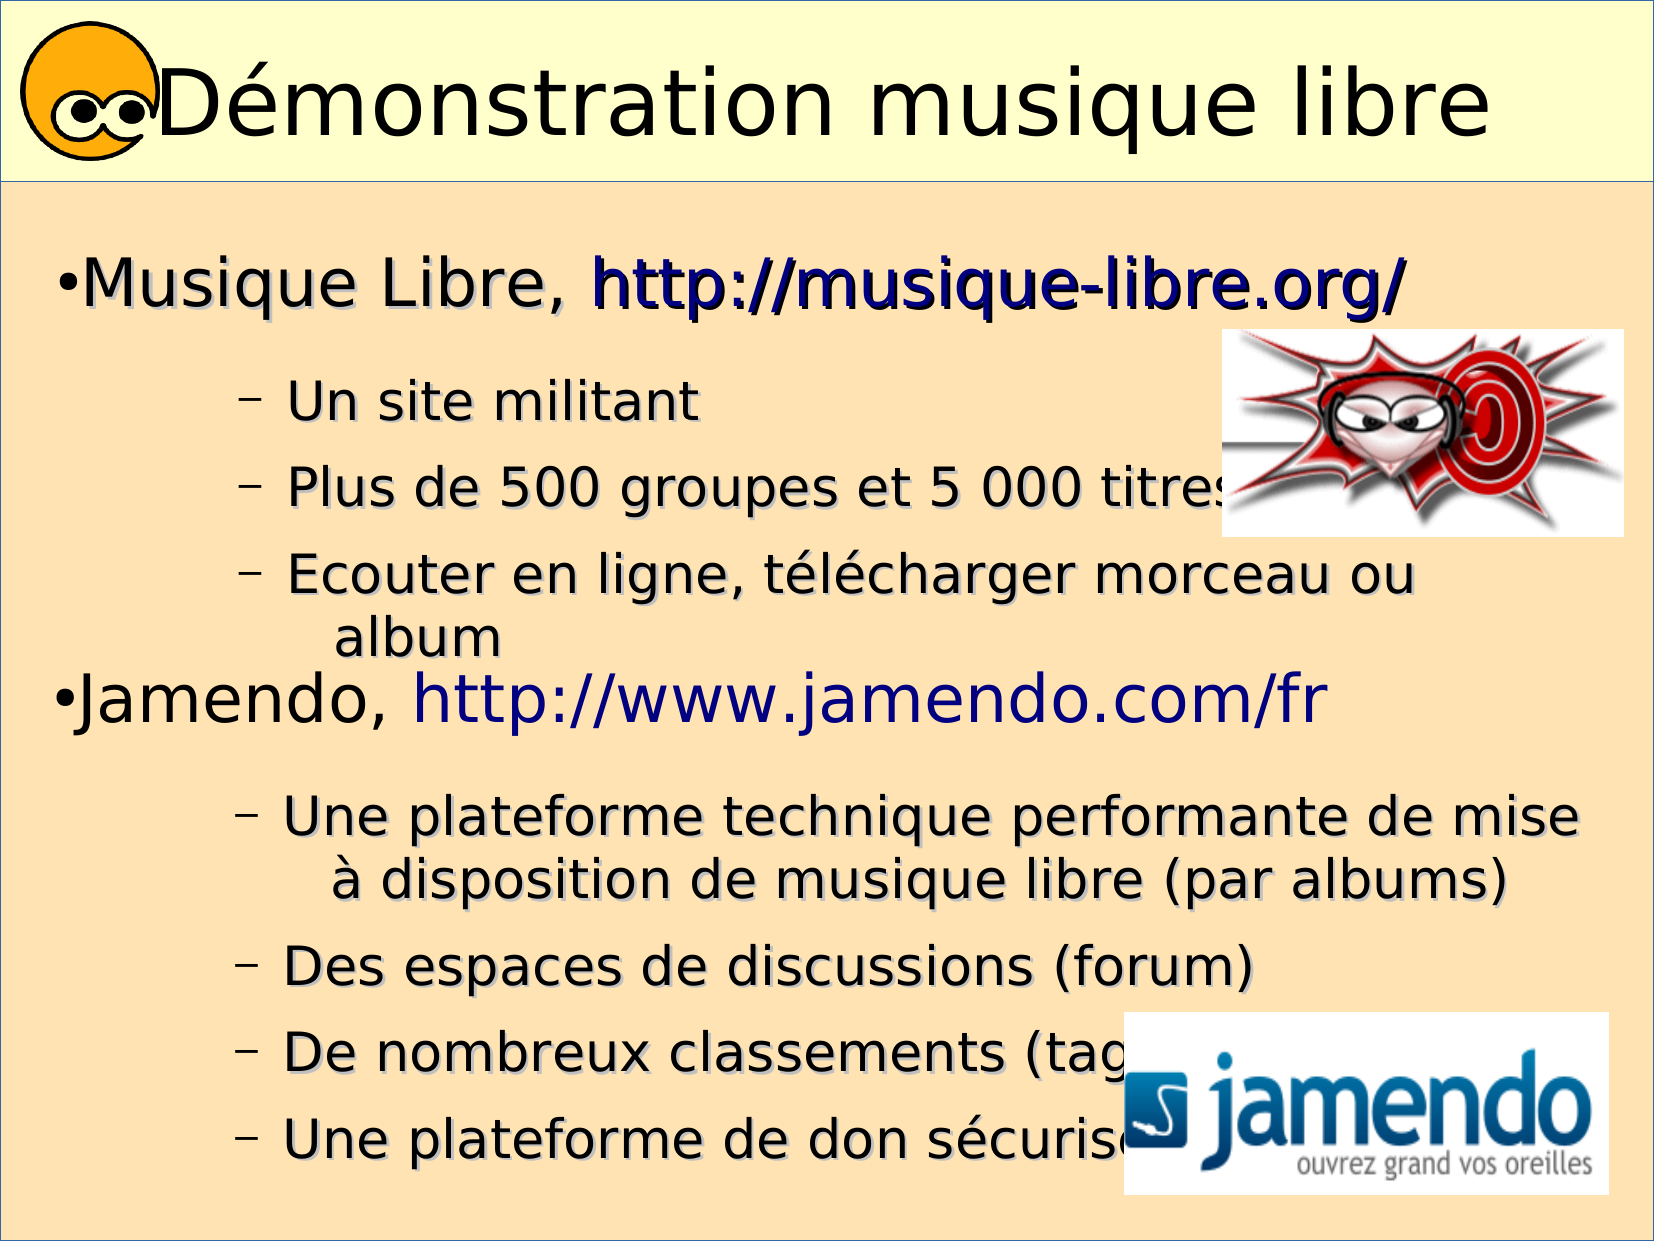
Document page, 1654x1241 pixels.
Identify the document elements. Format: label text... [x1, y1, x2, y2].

title Démonstration musique libre [80, 0, 1569, 208]
list Jamendo, http://www.jamendo.com/fr Une plateforme technique performante de mise à disposition de musique libre (par albums) Des espaces de discussions (forum) De nombreux classements (tags) Une plateforme de don sécurisé [46, 660, 1591, 1172]
picture [1222, 329, 1624, 537]
picture [1124, 1012, 1609, 1195]
list Musique Libre, http://musique-libre.org/ Un site militant Plus de 500 groupes et 5 000 titres Ecouter en ligne, télécharger morceau ou album [49, 244, 1594, 612]
picture [20, 21, 80, 161]
